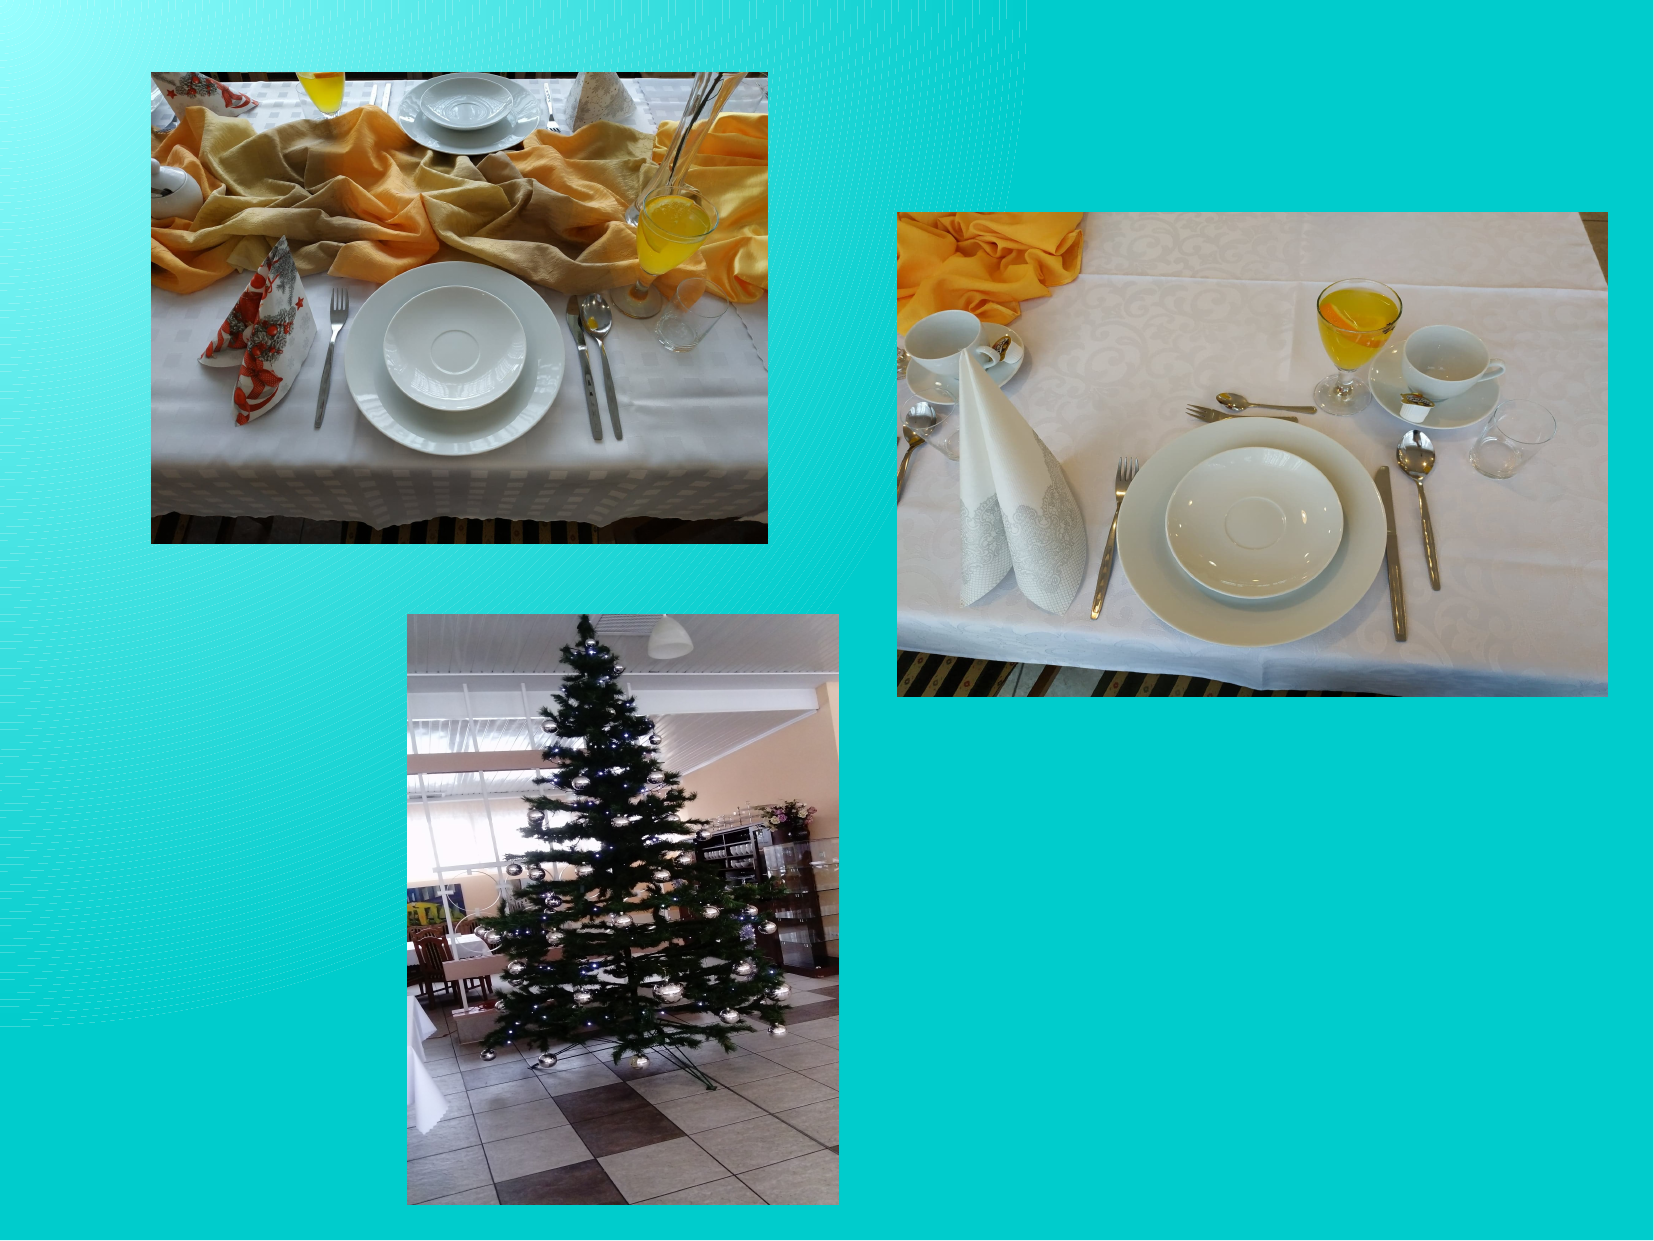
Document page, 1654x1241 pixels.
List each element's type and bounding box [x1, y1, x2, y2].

picture [151, 72, 768, 544]
picture [407, 614, 839, 1205]
picture [897, 212, 1608, 697]
